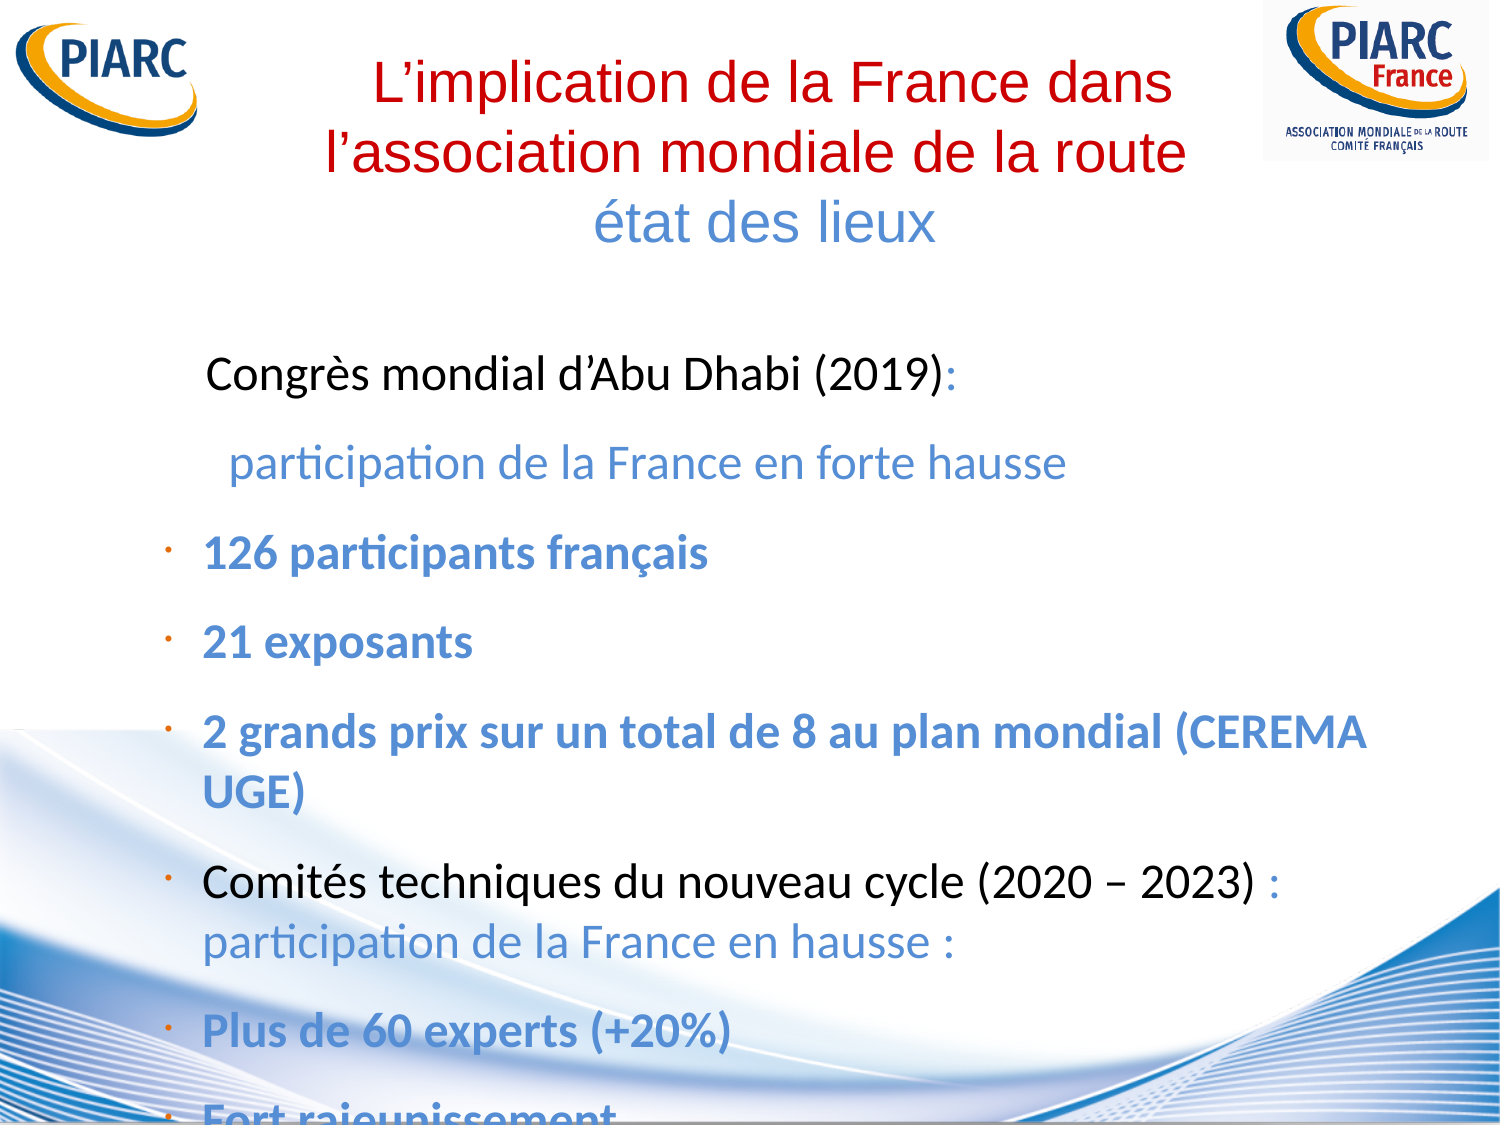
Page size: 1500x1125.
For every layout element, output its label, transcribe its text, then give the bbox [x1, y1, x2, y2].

picture [412, 1117, 421, 1125]
picture [232, 1117, 243, 1125]
picture [1263, 0, 1489, 161]
list Congrès mondial d’Abu Dhabi (2019): participation de la France en forte hausse 126 participants français 21 exposants 2 grands prix sur un total de 8 au plan mondial (CEREMA UGE) Comités techniques du nouveau cycle (2020 – 2023) : participation de la France en hausse : Plus de 60 experts (+20%) Fort rajeunissement [0, 243, 1418, 1094]
picture [516, 1117, 524, 1125]
picture [556, 1117, 566, 1122]
picture [0, 0, 237, 184]
picture [582, 1117, 591, 1125]
picture [531, 1117, 539, 1125]
picture [260, 1116, 272, 1125]
title L’implication de la France dans l’association mondiale de la route état des lieux [224, 36, 1323, 225]
picture [0, 708, 1500, 1125]
picture [490, 1117, 500, 1122]
picture [359, 1117, 369, 1122]
